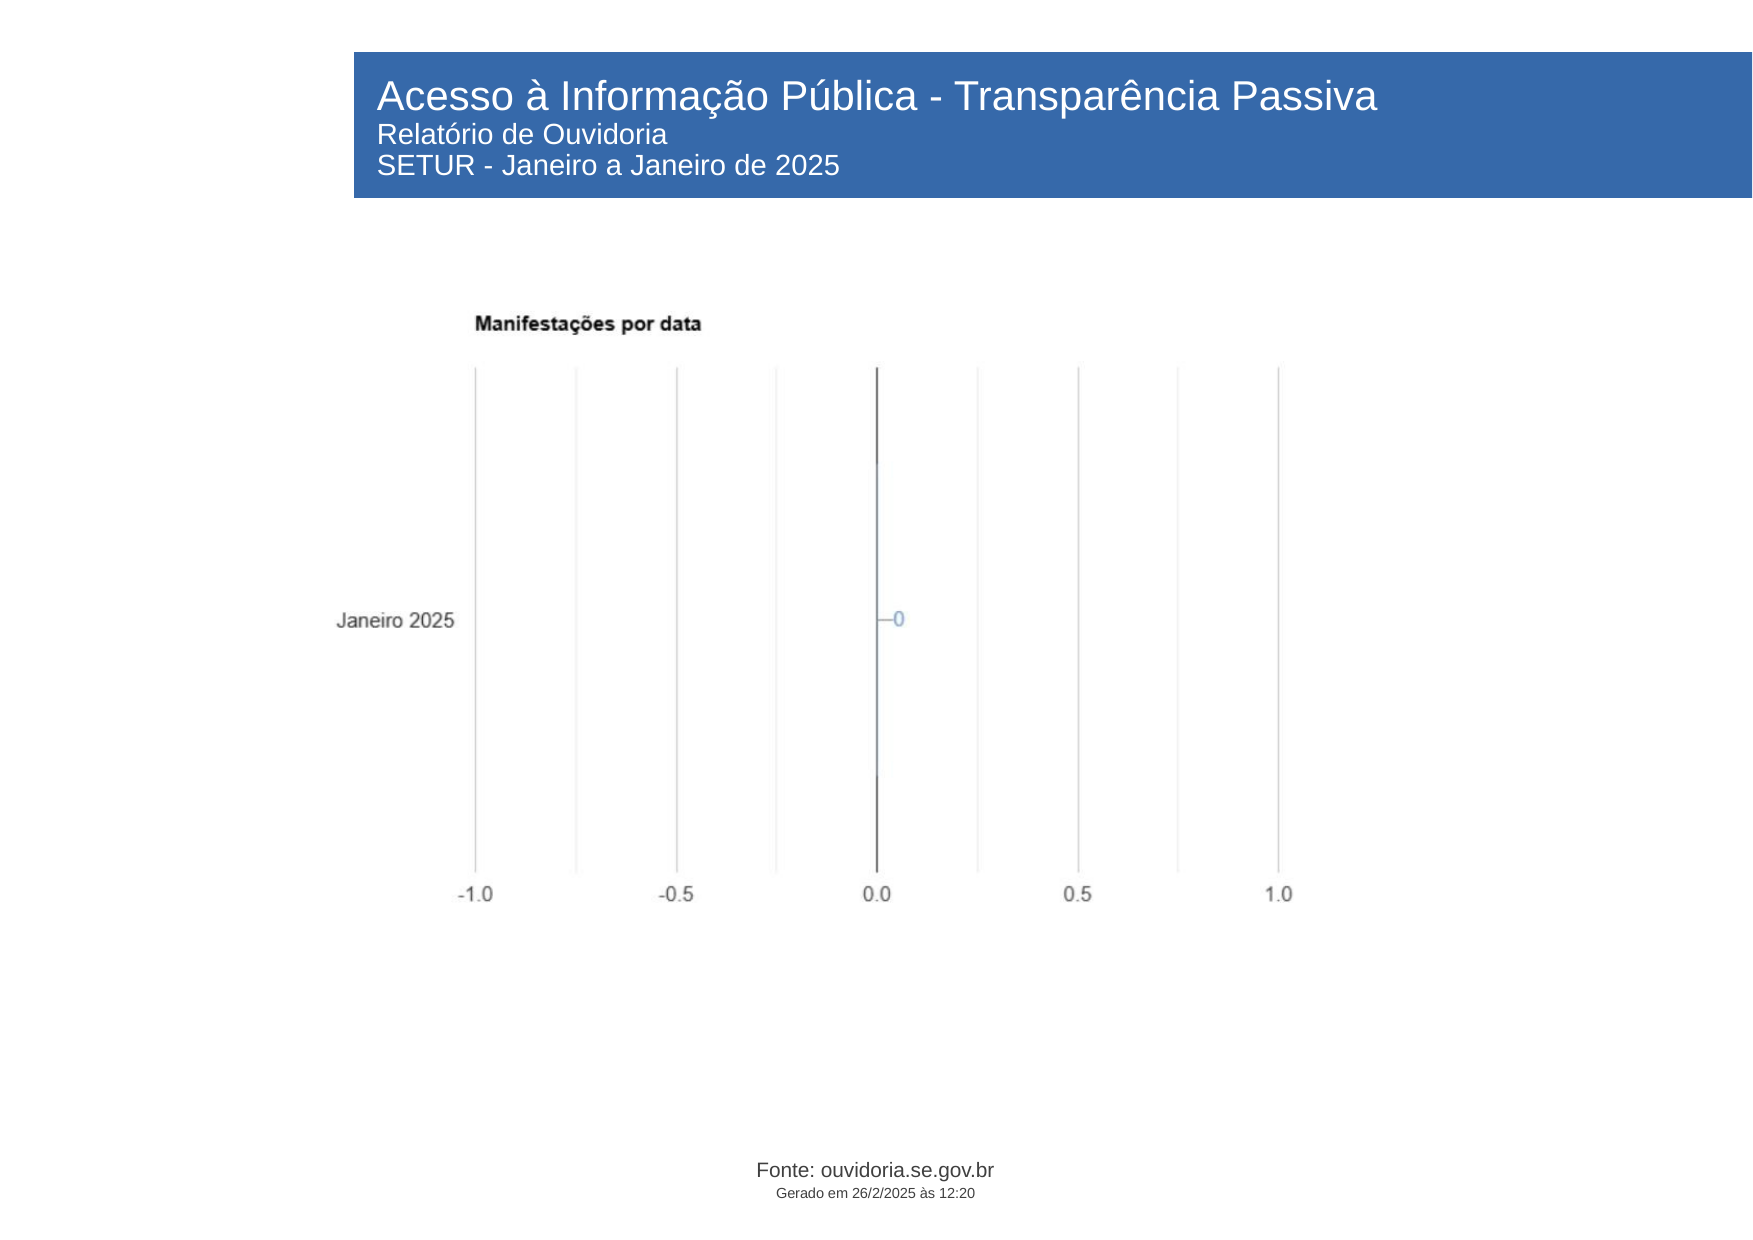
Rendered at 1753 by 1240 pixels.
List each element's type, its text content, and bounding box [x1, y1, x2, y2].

text_box Fonte: ouvidoria.se.gov.br Gerado em 26/2/2025 às 12:20 [756, 1158, 1023, 1208]
text_box Acesso à Informação Pública - Transparência Passiva Relatório de Ouvidoria SETUR - Janeiro a Janeiro de 2025 [376, 72, 1403, 186]
text_box [354, 52, 1752, 198]
text_box [227, 211, 1527, 1028]
